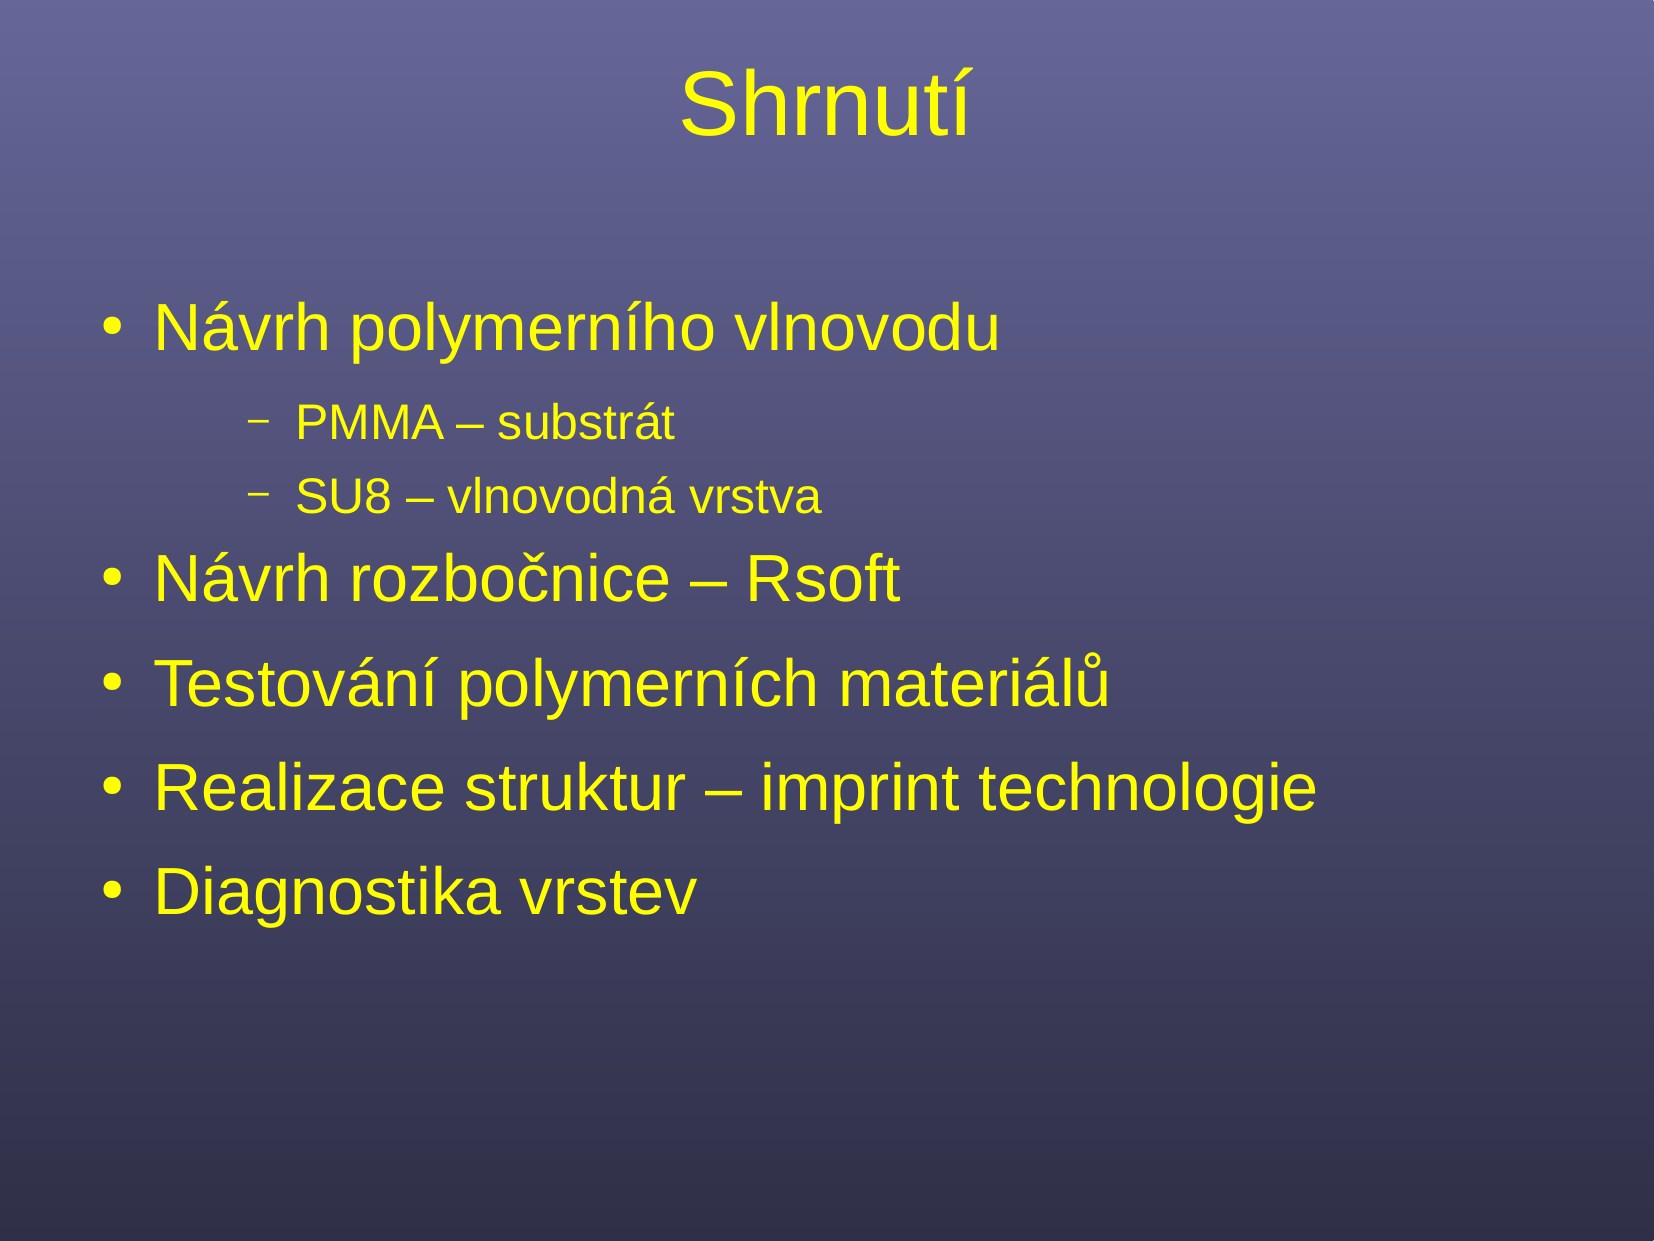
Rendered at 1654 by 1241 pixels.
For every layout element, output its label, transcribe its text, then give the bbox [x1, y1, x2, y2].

title Shrnutí [82, 0, 1571, 208]
list Návrh polymerního vlnovodu PMMA – substrát SU8 – vlnovodná vrstva Návrh rozbočnice – Rsoft Testování polymerních materiálů Realizace struktur – imprint technologie Diagnostika vrstev [82, 290, 1571, 1109]
